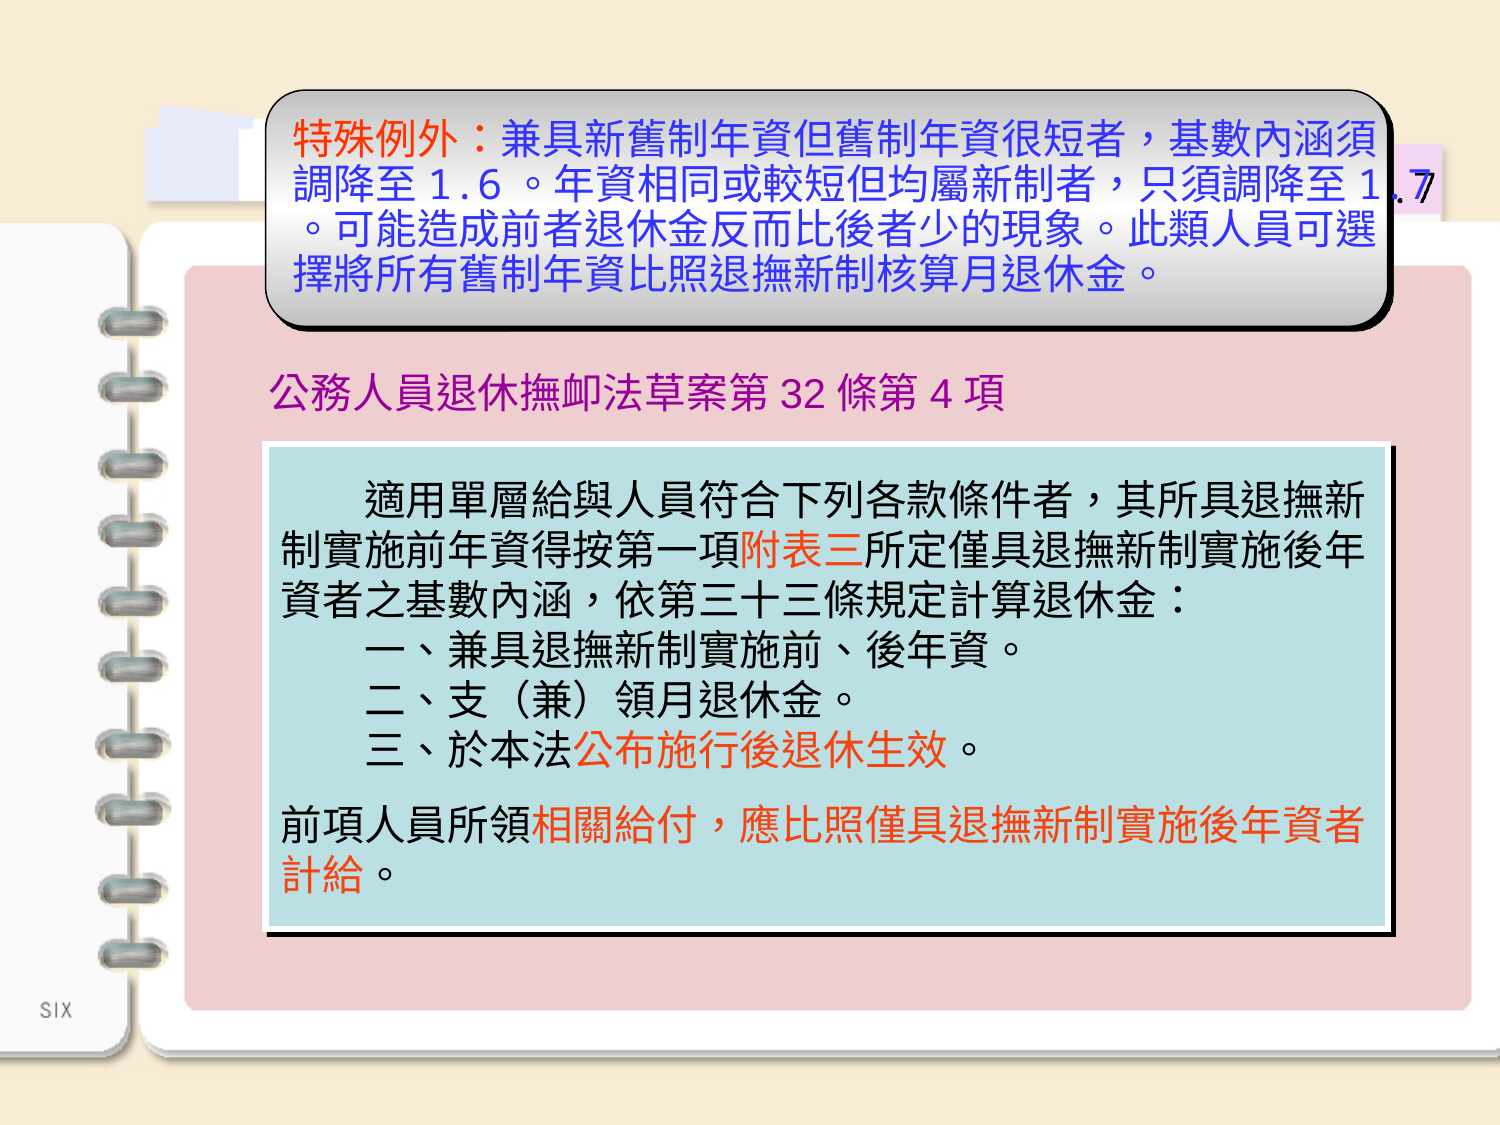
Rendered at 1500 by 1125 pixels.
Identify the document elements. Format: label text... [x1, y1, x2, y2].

text_box 特殊例外：兼具新舊制年資但舊制年資很短者，基數內涵須 調降至1.6。年資相同或較短但均屬新制者，只須調降至1.7 。可能造成前者退休金反而比後者少的現象。此類人員可選 擇將所有舊制年資比照退撫新制核算月退休金。 [265, 90, 1388, 327]
text_box 適用單層給與人員符合下列各款條件者，其所具退撫新 制實施前年資得按第一項附表三所定僅具退撫新制實施後年 資者之基數內涵，依第三十三條規定計算退休金： 一、兼具退撫新制實施前、後年資。 二、支（兼）領月退休金。 三、於本法公布施行後退休生效。 前項人員所領相關給付，應比照僅具退撫新制實施後年資者 計給。 [266, 444, 1388, 929]
title 公務人員退休撫卹法草案第32條第4項 [253, 350, 1152, 433]
